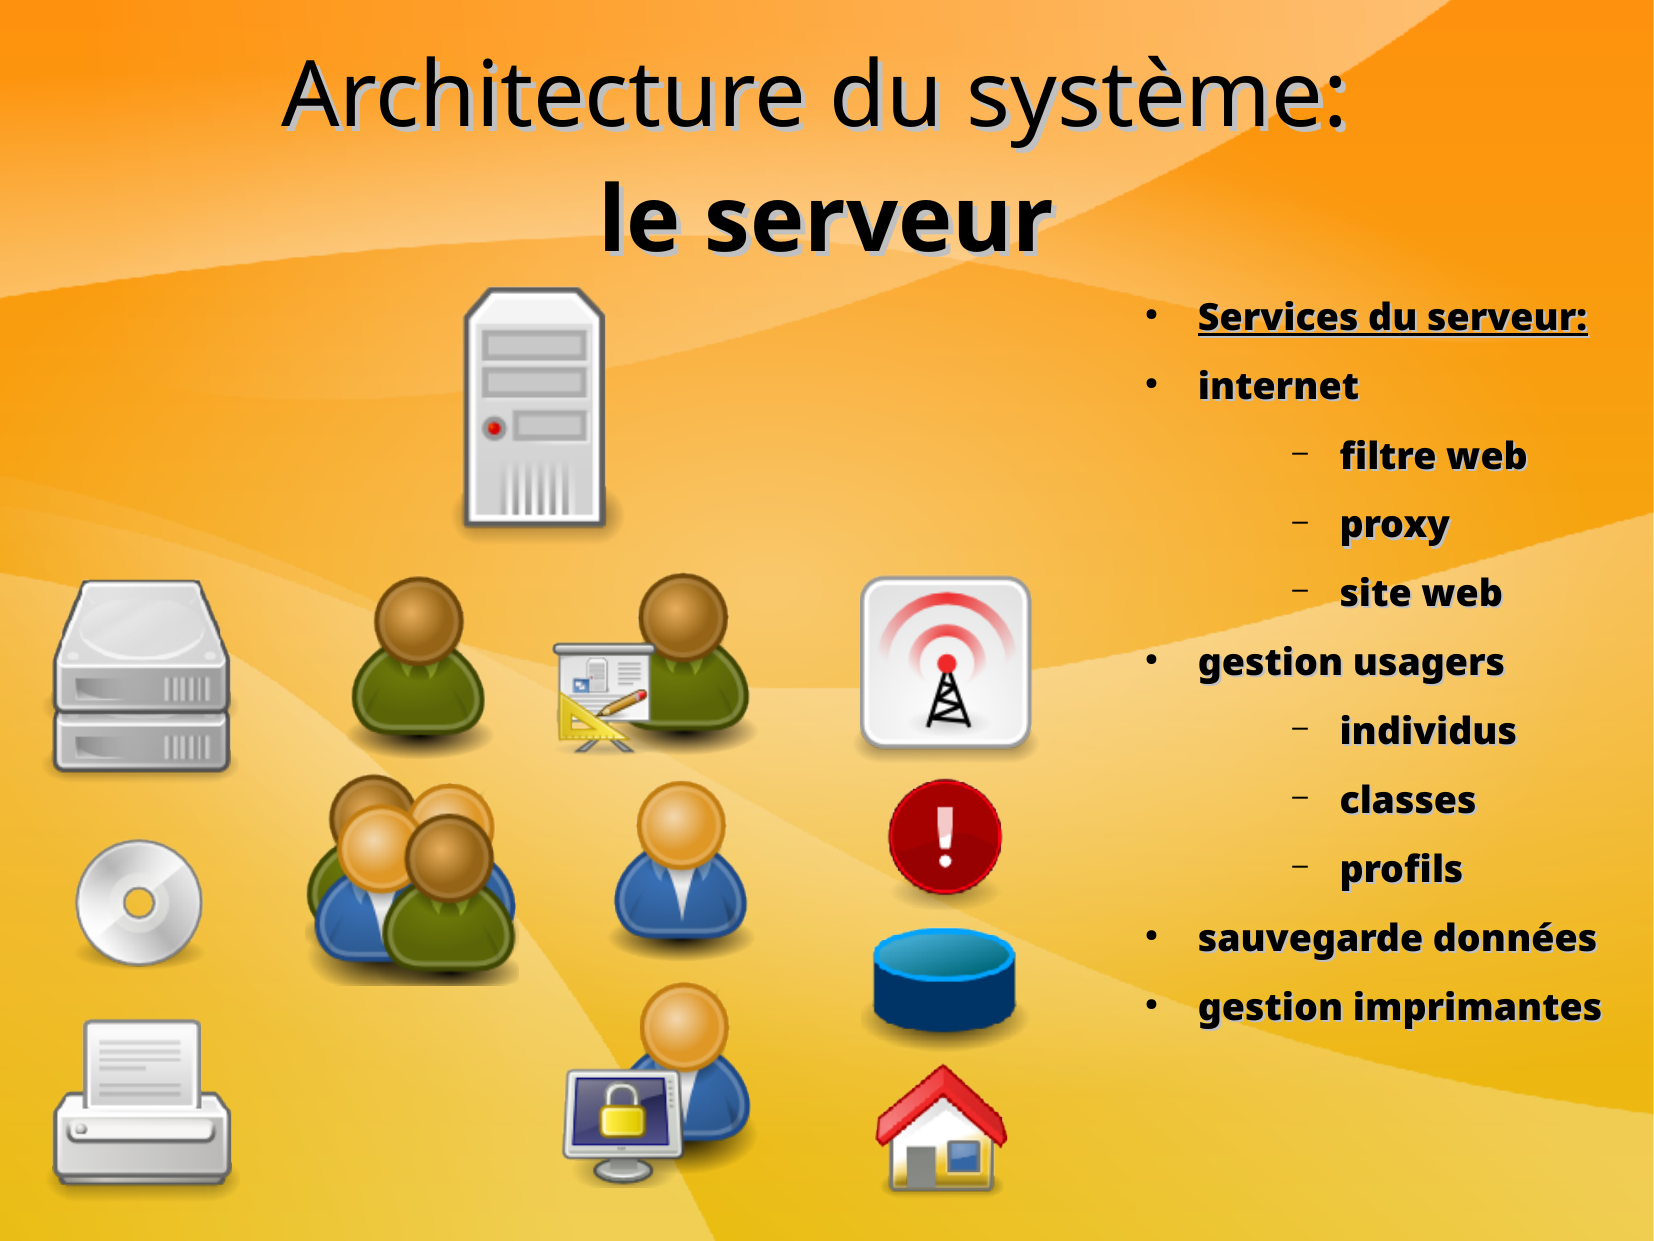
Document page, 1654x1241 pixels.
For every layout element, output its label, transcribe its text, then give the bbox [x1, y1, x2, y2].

picture [0, 0, 1654, 1241]
list Services du serveur: internet filtre web proxy site web gestion usagers individus classes profils sauvegarde données gestion imprimantes [1127, 290, 1636, 1109]
title Architecture du système: le serveur [82, 23, 1571, 282]
